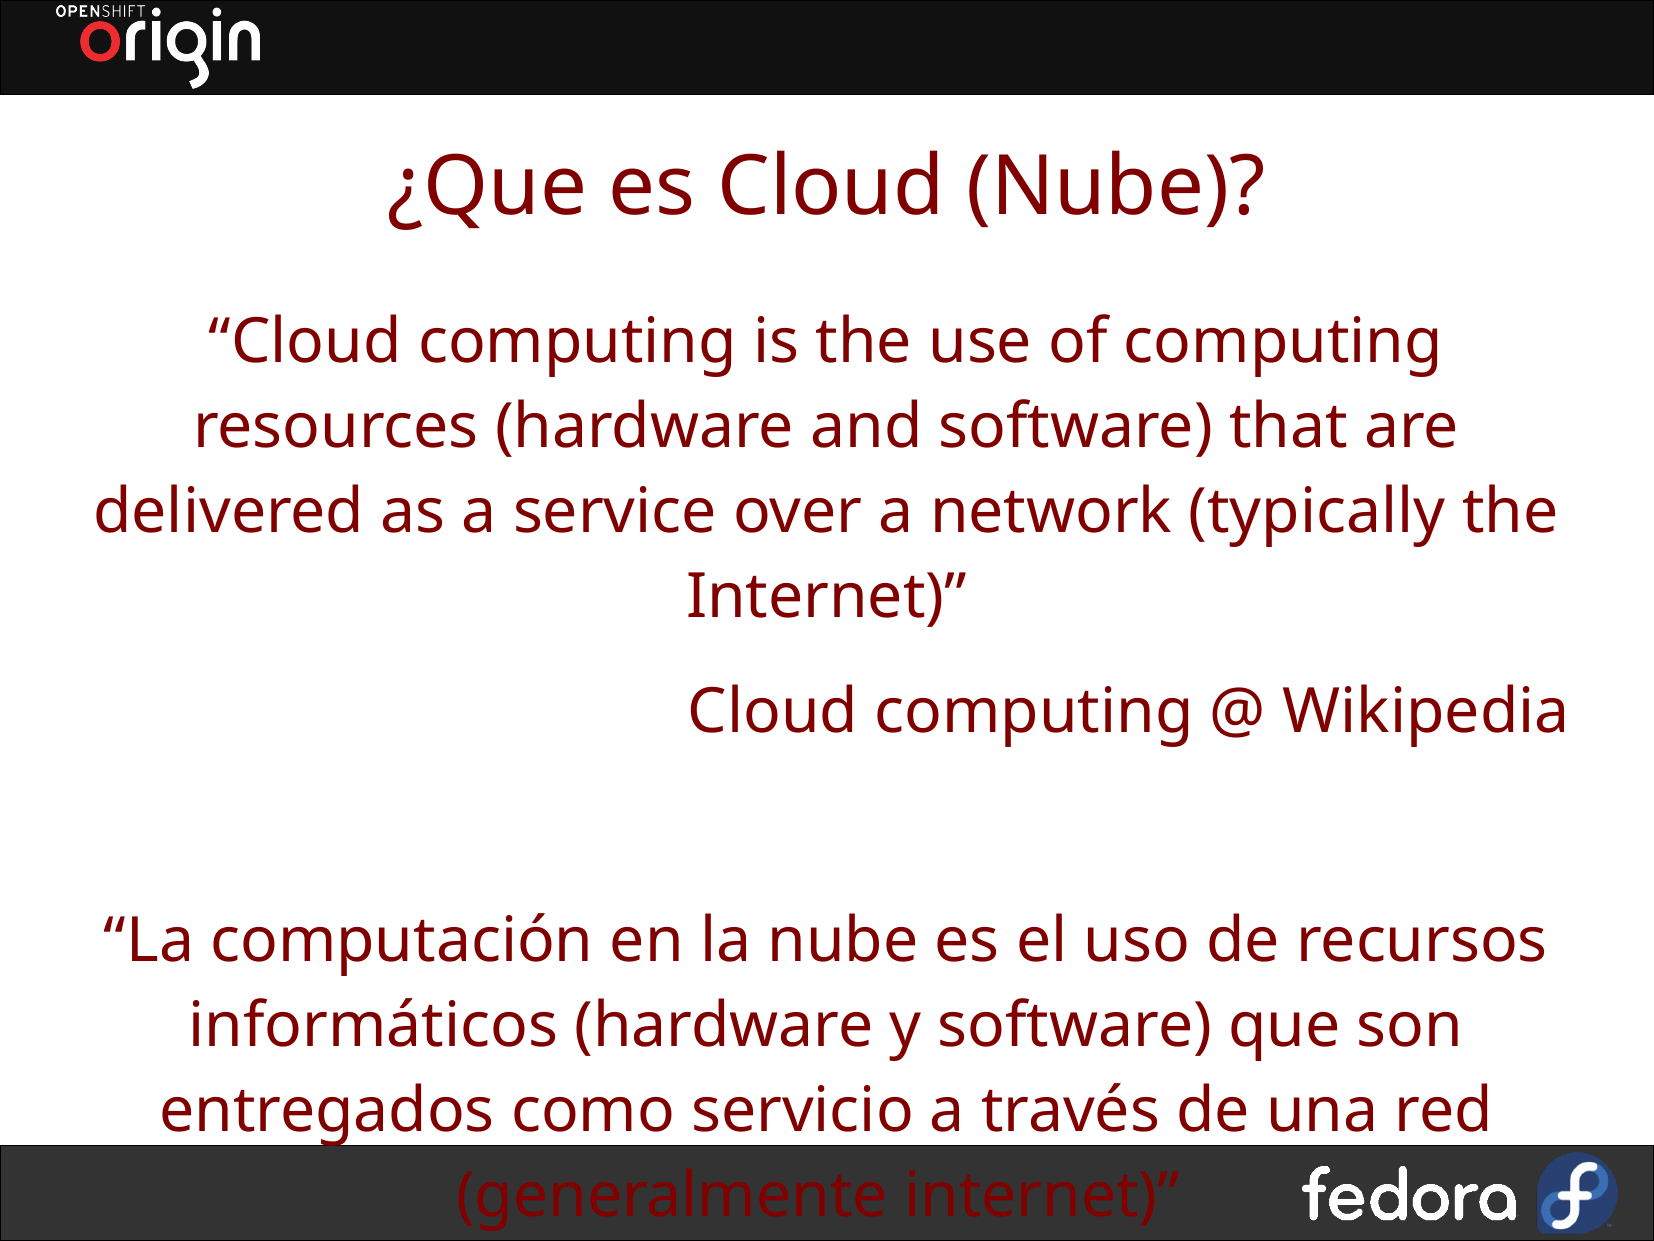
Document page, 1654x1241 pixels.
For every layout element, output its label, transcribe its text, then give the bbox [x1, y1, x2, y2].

picture [56, 5, 260, 89]
picture [1299, 1151, 1619, 1235]
title ¿Que es Cloud (Nube)? [82, 78, 1571, 287]
subtitle “Cloud computing is the use of computing resources (hardware and software) that are delivered as a service over a network (typically the Internet)” Cloud computing @ Wikipedia “La computación en la nube es el uso de recursos informáticos (hardware y software) que son entregados como servicio a través de una red (generalmente internet)” [82, 296, 1571, 1099]
